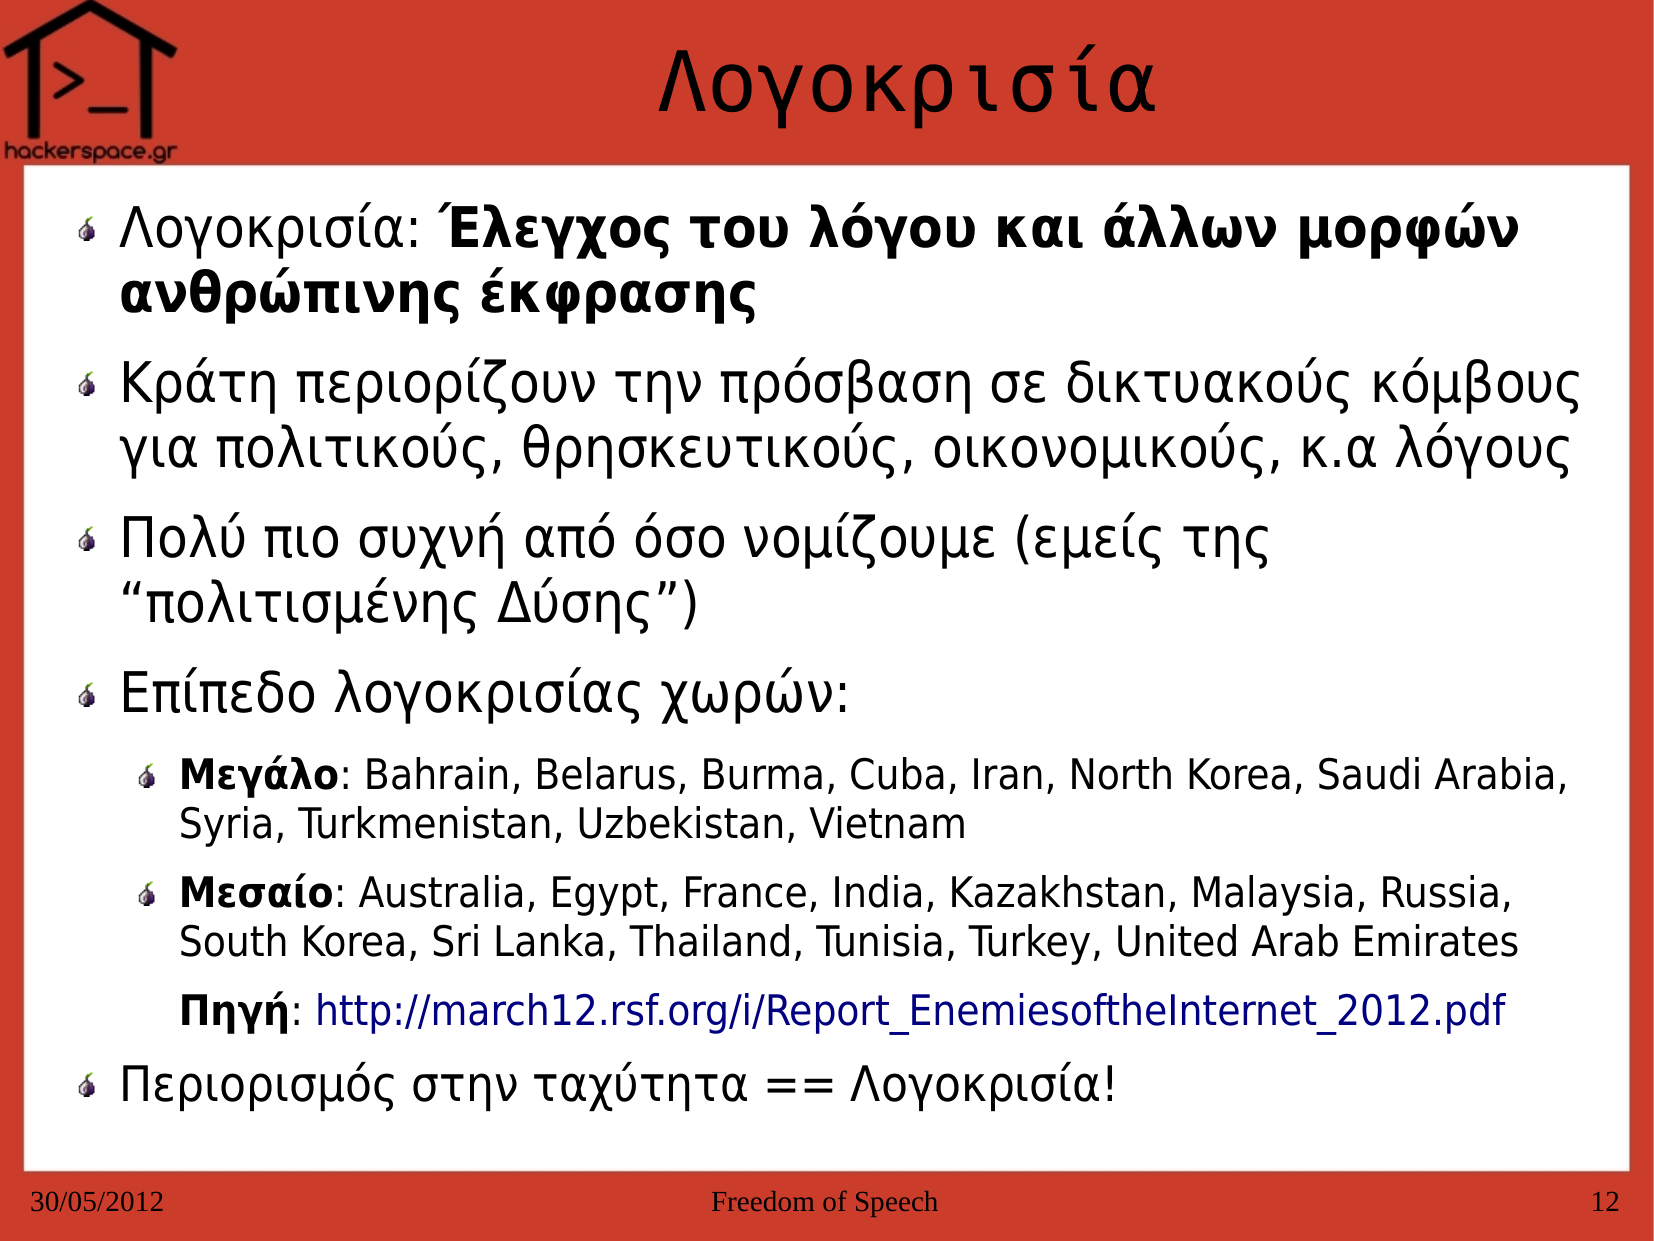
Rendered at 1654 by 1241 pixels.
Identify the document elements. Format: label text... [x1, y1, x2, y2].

list Λογοκρισία: Έλεγχος του λόγου και άλλων μορφών ανθρώπινης έκφρασης Κράτη περιορίζουν την πρόσβαση σε δικτυακούς κόμβους για πολιτικούς, θρησκευτικούς, οικονομικούς, κ.α λόγους Πολύ πιο συχνή από όσο νομίζουμε (εμείς της “πολιτισμένης Δύσης”) Επίπεδο λογοκρισίας χωρών: Μεγάλο: Bahrain, Belarus, Burma, Cuba, Iran, North Korea, Saudi Arabia, Syria, Turkmenistan, Uzbekistan, Vietnam Μεσαίο: Australia, Egypt, France, India, Kazakhstan, Malaysia, Russia, South Korea, Sri Lanka, Thailand, Tunisia, Turkey, United Arab Emirates Πηγή: http://march12.rsf.org/i/Report_EnemiesoftheInternet_2012.pdf Περιορισμός στην ταχύτητα == Λογοκρισία! [60, 195, 1591, 1141]
title Λογοκρισία [195, 15, 1621, 151]
picture [0, 0, 1654, 1241]
